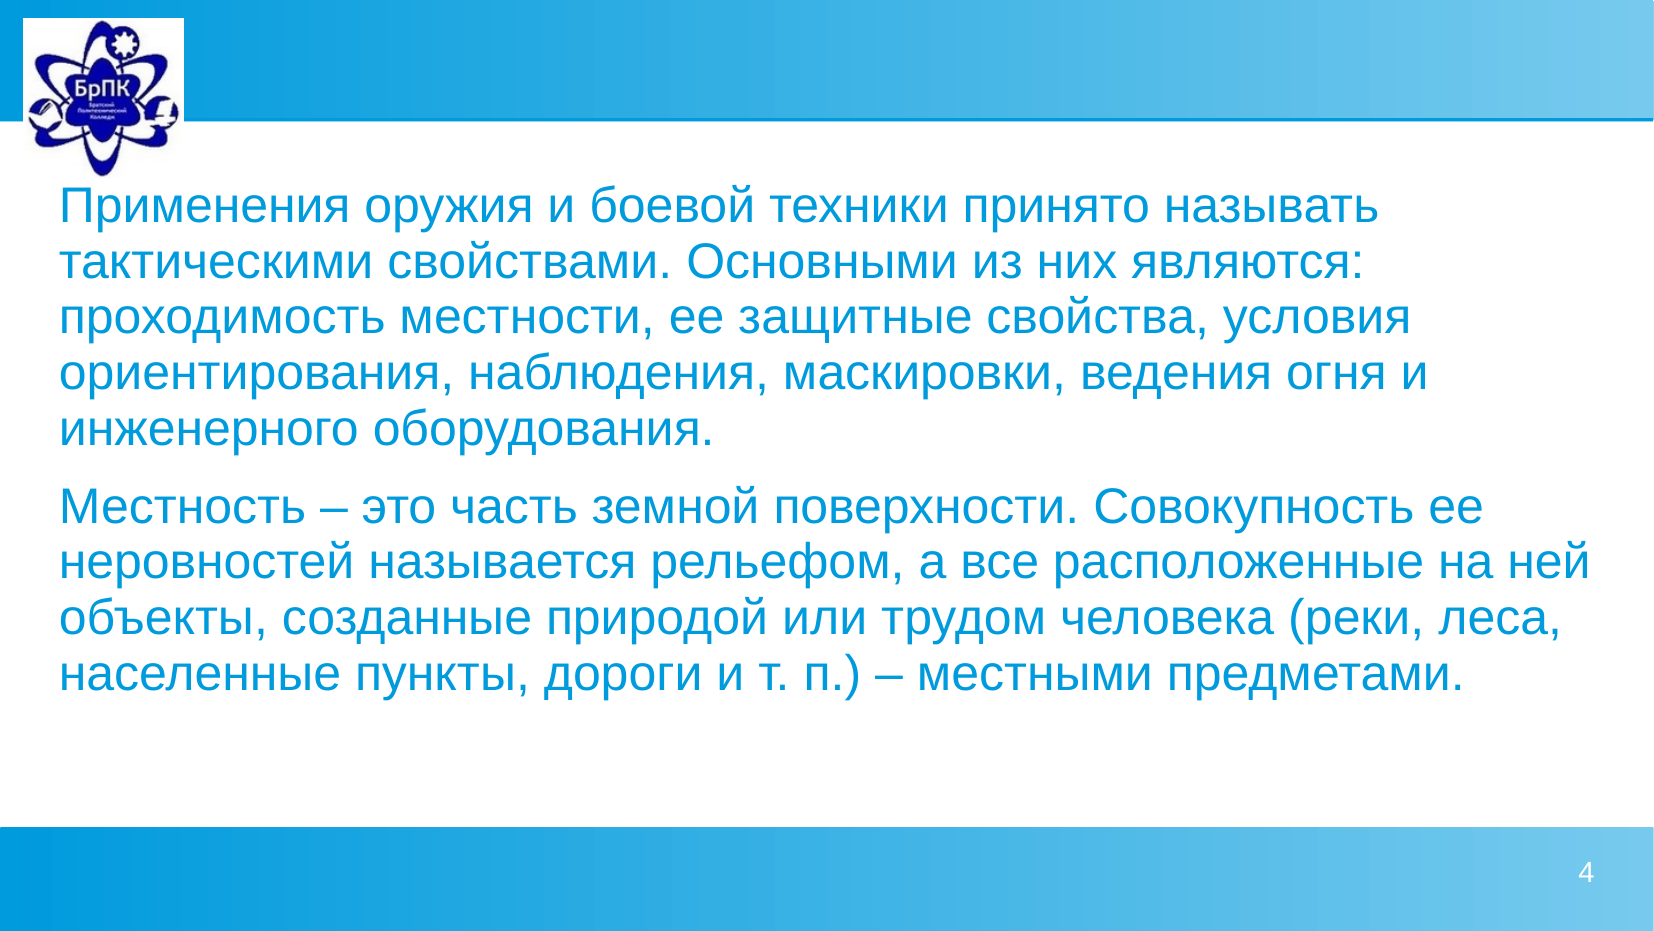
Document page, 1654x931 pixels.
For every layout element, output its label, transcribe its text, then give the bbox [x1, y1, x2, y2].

list Применения оружия и боевой техники принято называть тактическими свойствами. Основными из них являются: проходимость местности, ее защитные свойства, условия ориентирования, наблюдения, маскировки, ведения огня и инженерного оборудования. Местность – это часть земной поверхности. Совокупность ее неровностей называется рельефом, а все расположенные на ней объекты, созданные природой или трудом человека (реки, леса, населенные пункты, дороги и т. п.) – местными предметами. [59, 177, 1595, 768]
picture [23, 19, 184, 179]
